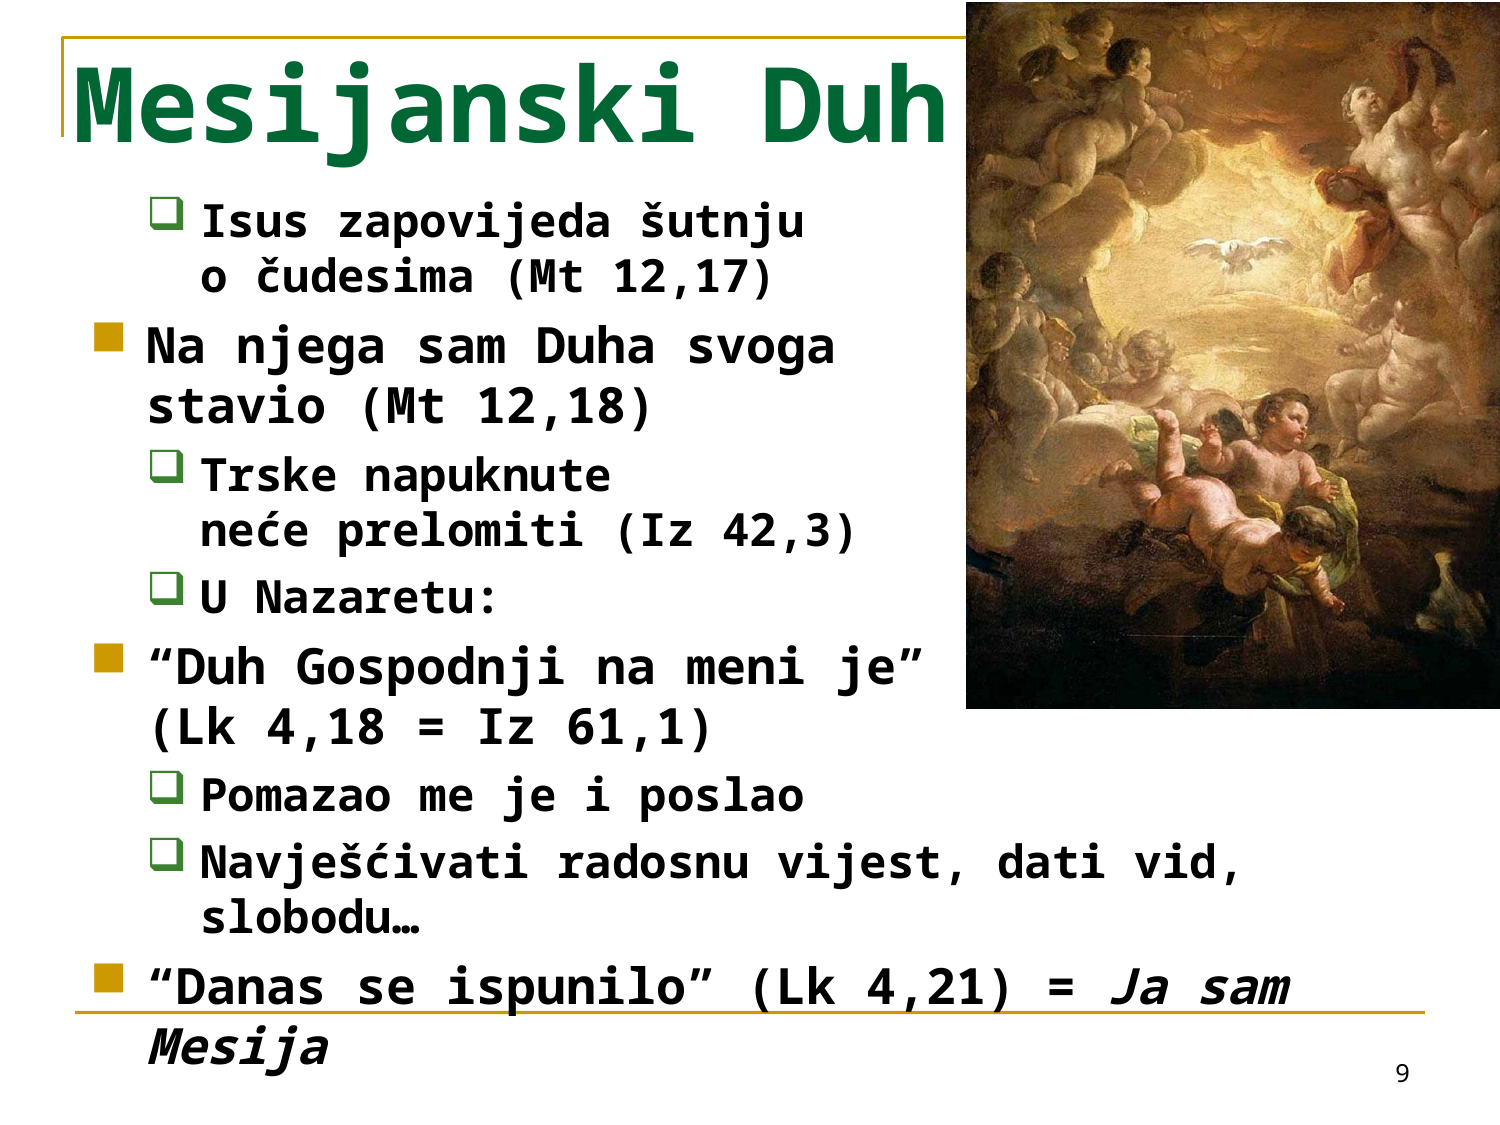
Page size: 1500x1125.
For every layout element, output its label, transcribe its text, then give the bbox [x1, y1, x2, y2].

text_box <number> [1074, 1024, 1425, 1100]
title Mesijanski Duh [59, 31, 966, 178]
list Isus zapovijeda šutnju o čudesima (Mt 12,17) Na njega sam Duha svoga stavio (Mt 12,18) Trske napuknute neće prelomiti (Iz 42,3) U Nazaretu: “Duh Gospodnji na meni je” (Lk 4,18 = Iz 61,1) Pomazao me je i poslao Navješćivati radosnu vijest, dati vid, slobodu… “Danas se ispunilo” (Lk 4,21) = Ja sam Mesija [75, 184, 1354, 1006]
picture [966, 2, 1500, 709]
